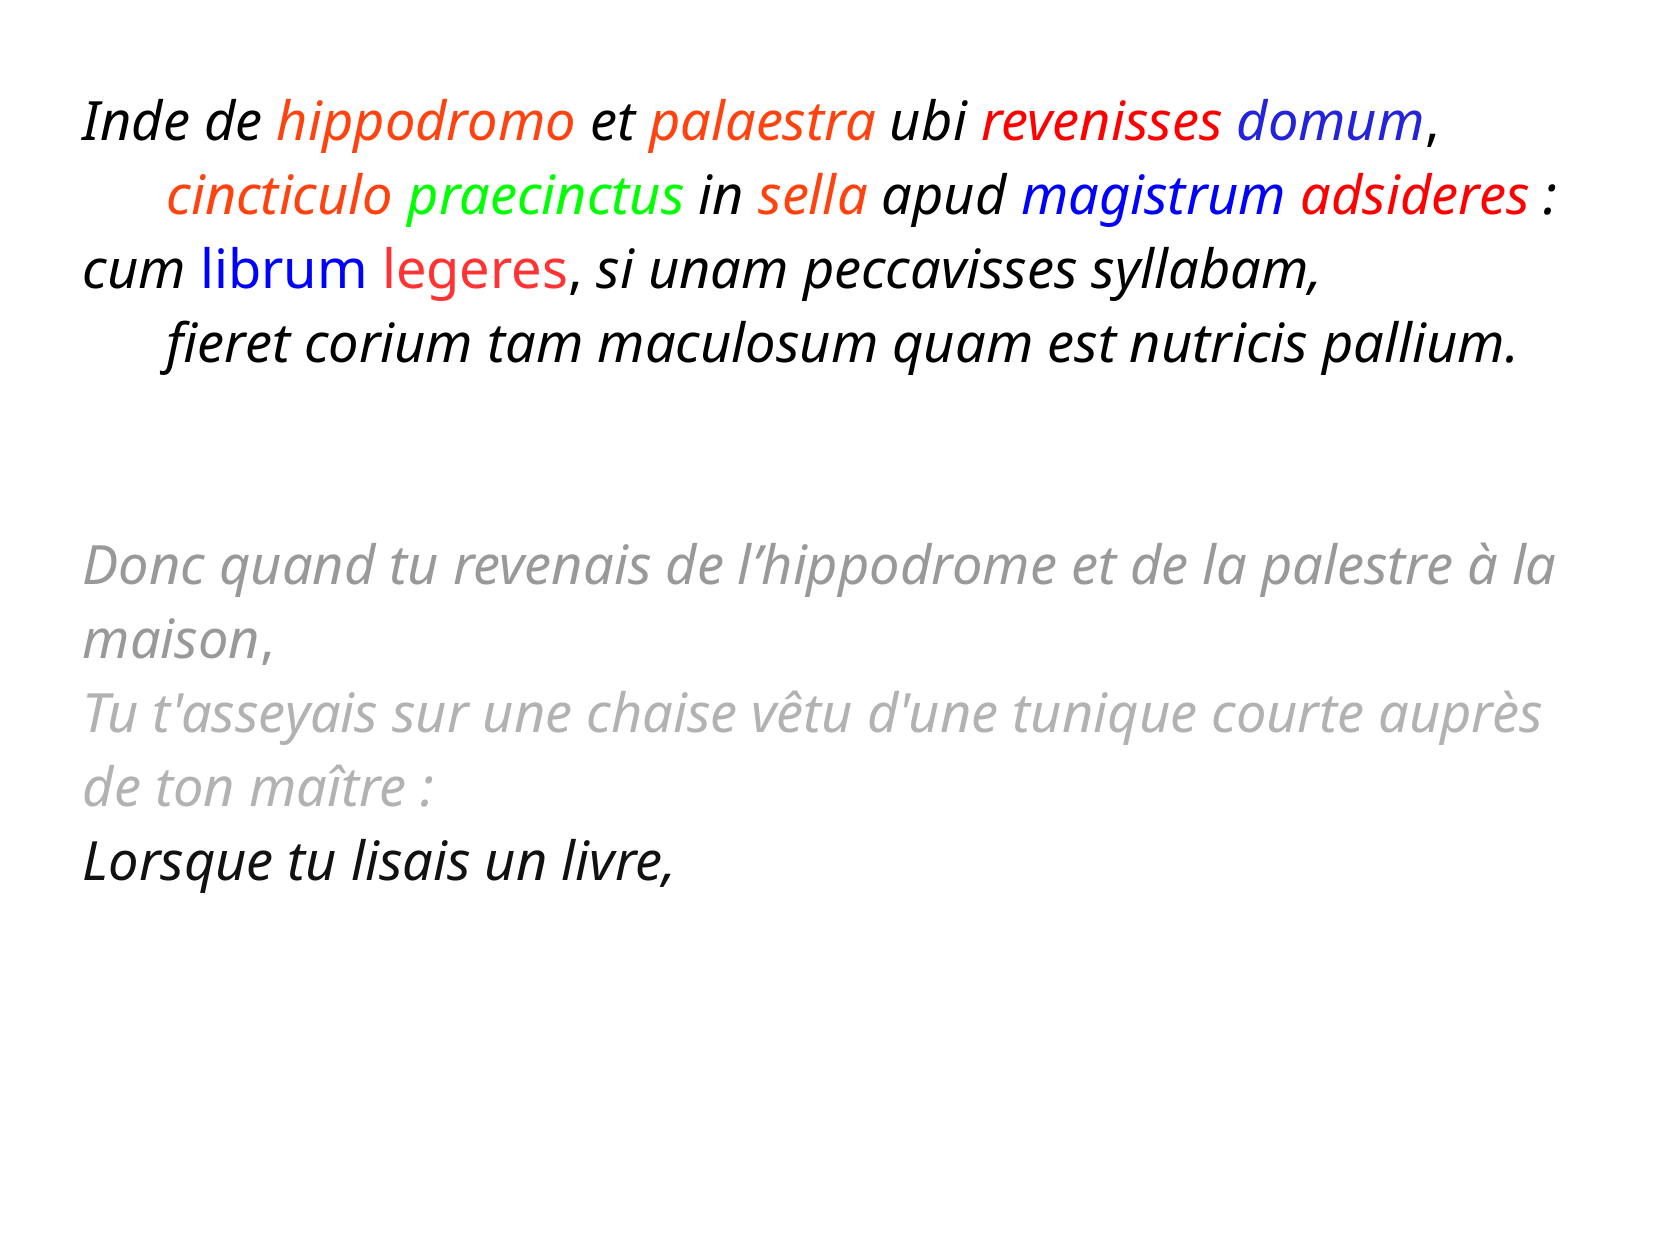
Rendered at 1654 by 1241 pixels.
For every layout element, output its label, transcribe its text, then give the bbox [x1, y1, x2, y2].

list Inde de hippodromo et palaestra ubi revenisses domum, cincticulo praecinctus in sella apud magistrum adsideres : cum librum legeres, si unam peccavisses syllabam, fieret corium tam maculosum quam est nutricis pallium. Donc quand tu revenais de l’hippodrome et de la palestre à la maison, Tu t'asseyais sur une chaise vêtu d'une tunique courte auprès de ton maître : Lorsque tu lisais un livre, [82, 82, 1571, 1241]
